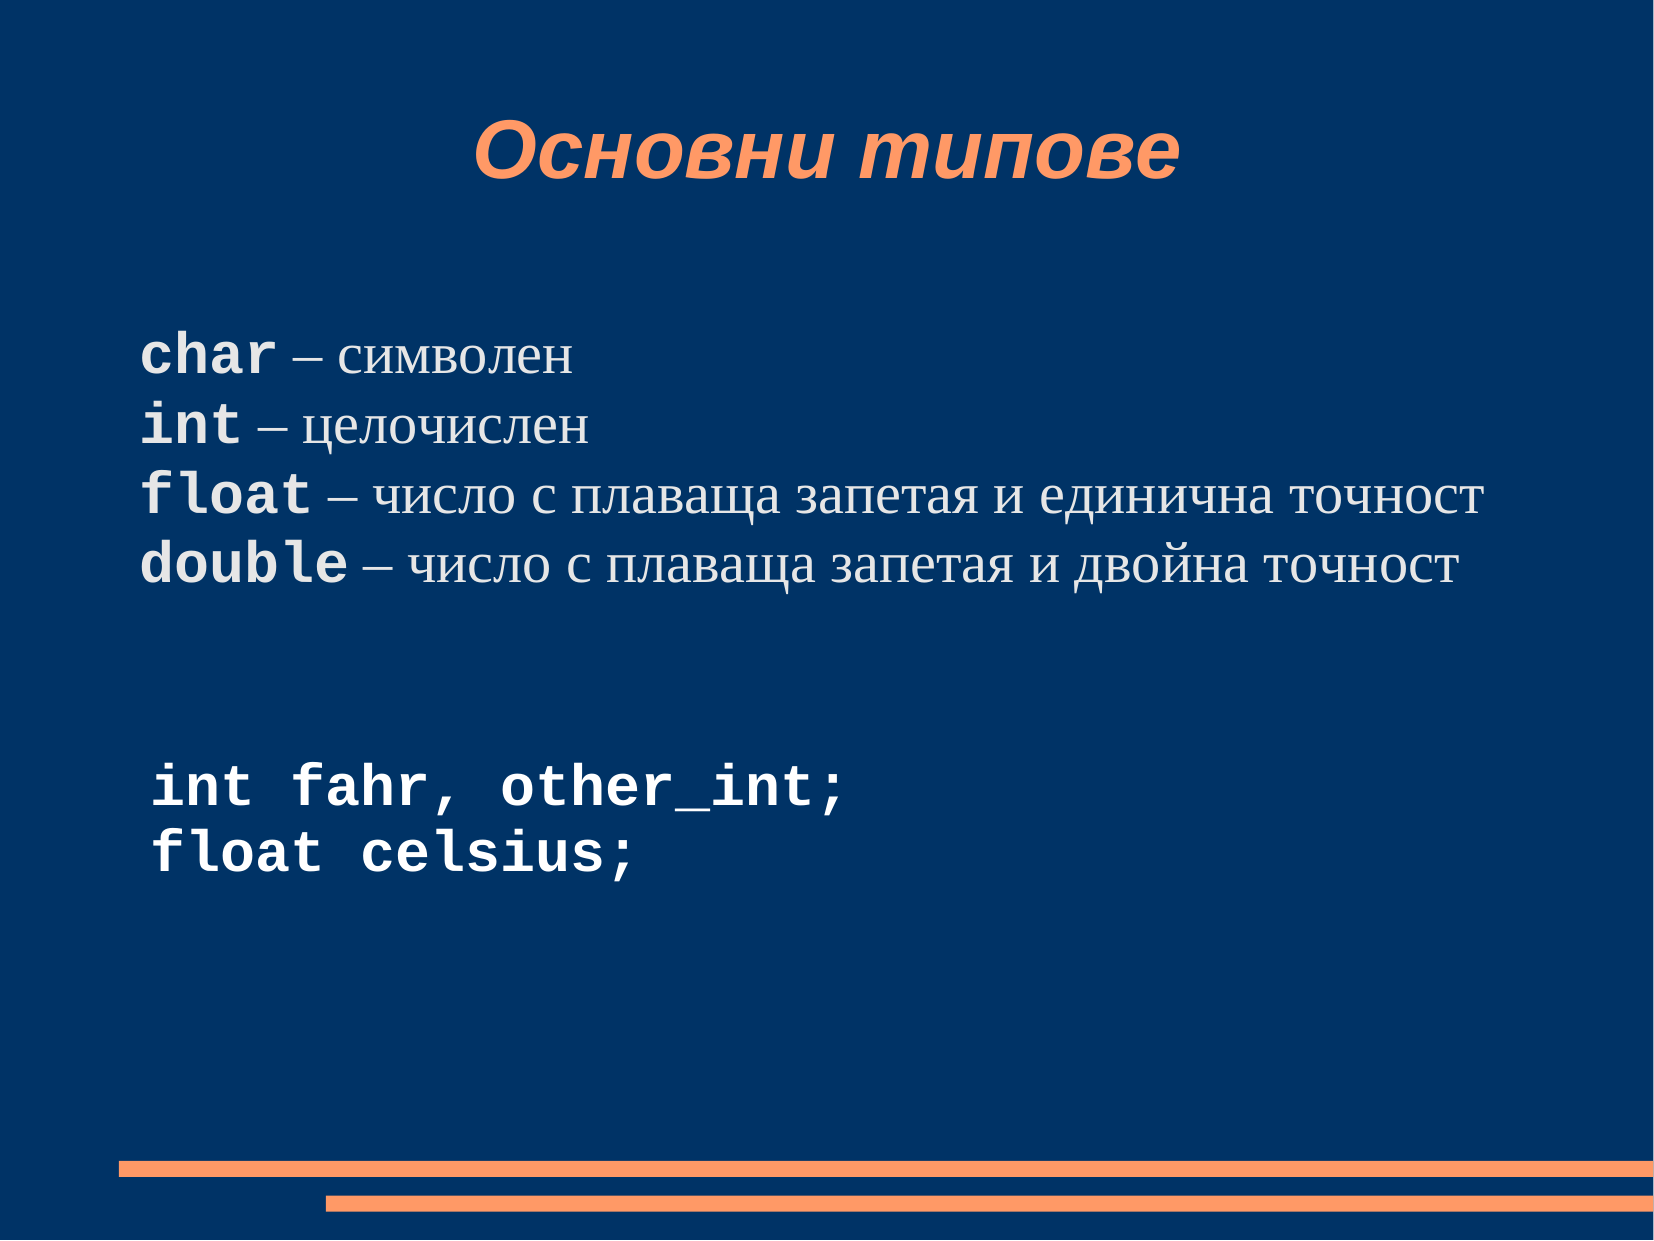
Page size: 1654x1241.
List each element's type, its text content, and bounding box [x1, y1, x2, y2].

text_box int fahr, other_int; float celsius; [118, 750, 1266, 965]
list char – символен int – целочислен float – число с плаваща запетая и единична точност double – число с плаваща запетая и двойна точност [121, 322, 1561, 995]
title Основни типове [121, 46, 1534, 254]
